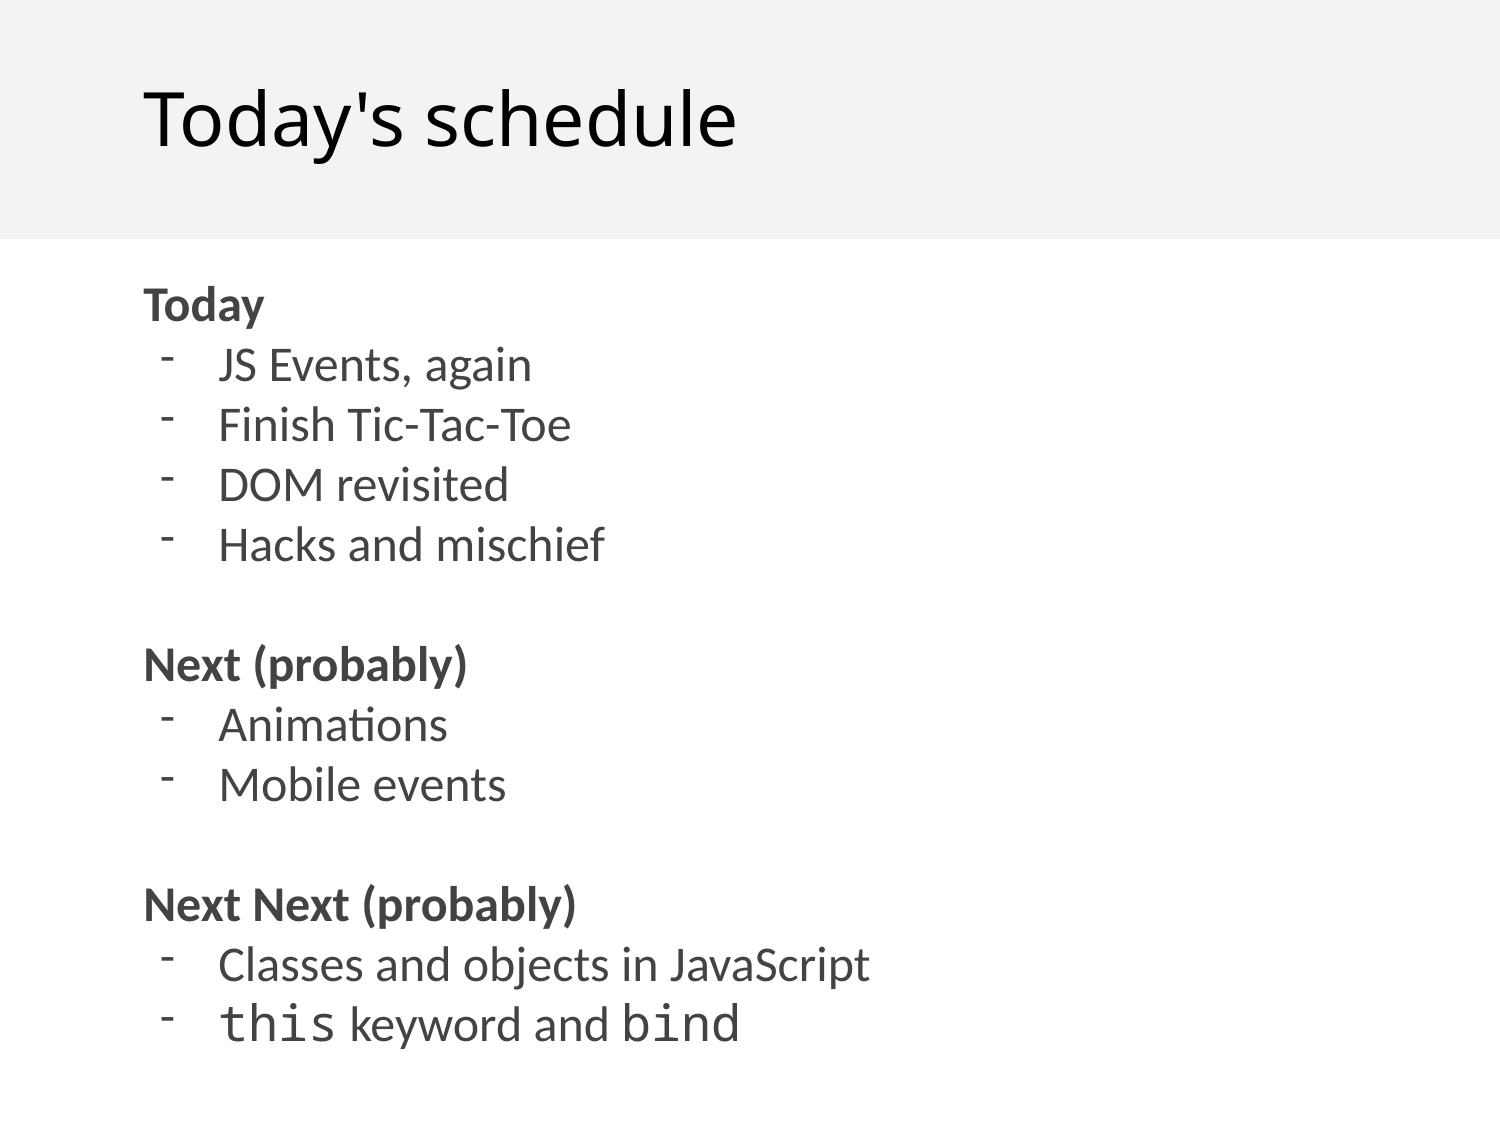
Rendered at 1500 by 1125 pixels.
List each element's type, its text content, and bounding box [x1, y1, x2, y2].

title Today's schedule [128, 56, 1372, 183]
list Today JS Events, again Finish Tic-Tac-Toe DOM revisited Hacks and mischief Next (probably) Animations Mobile events Next Next (probably) Classes and objects in JavaScript this keyword and bind [128, 255, 1372, 1004]
